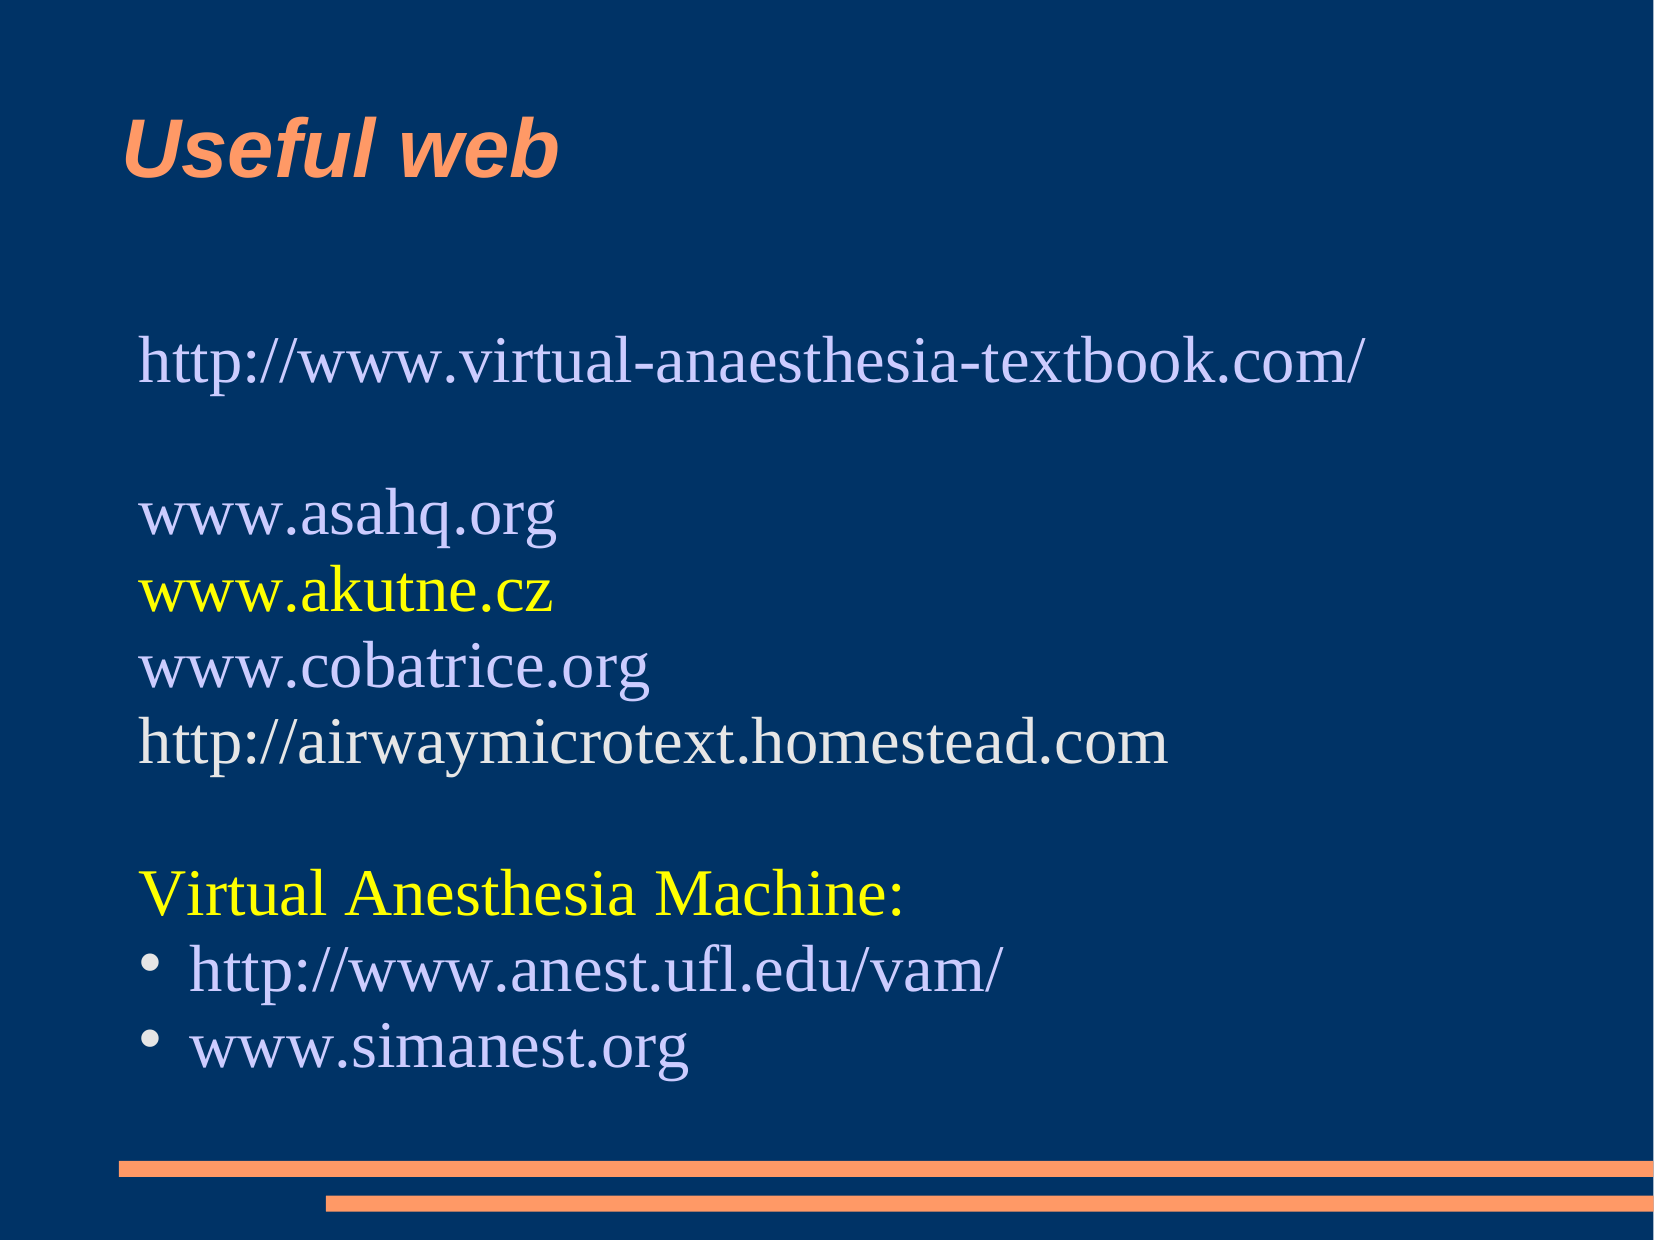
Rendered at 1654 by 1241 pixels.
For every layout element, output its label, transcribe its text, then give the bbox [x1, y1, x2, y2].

list http://www.virtual-anaesthesia-textbook.com/ www.asahq.org www.akutne.cz www.cobatrice.org http://airwaymicrotext.homestead.com Virtual Anesthesia Machine: http://www.anest.ufl.edu/vam/ www.simanest.org [121, 322, 1561, 1158]
title Useful web [121, 46, 1534, 254]
